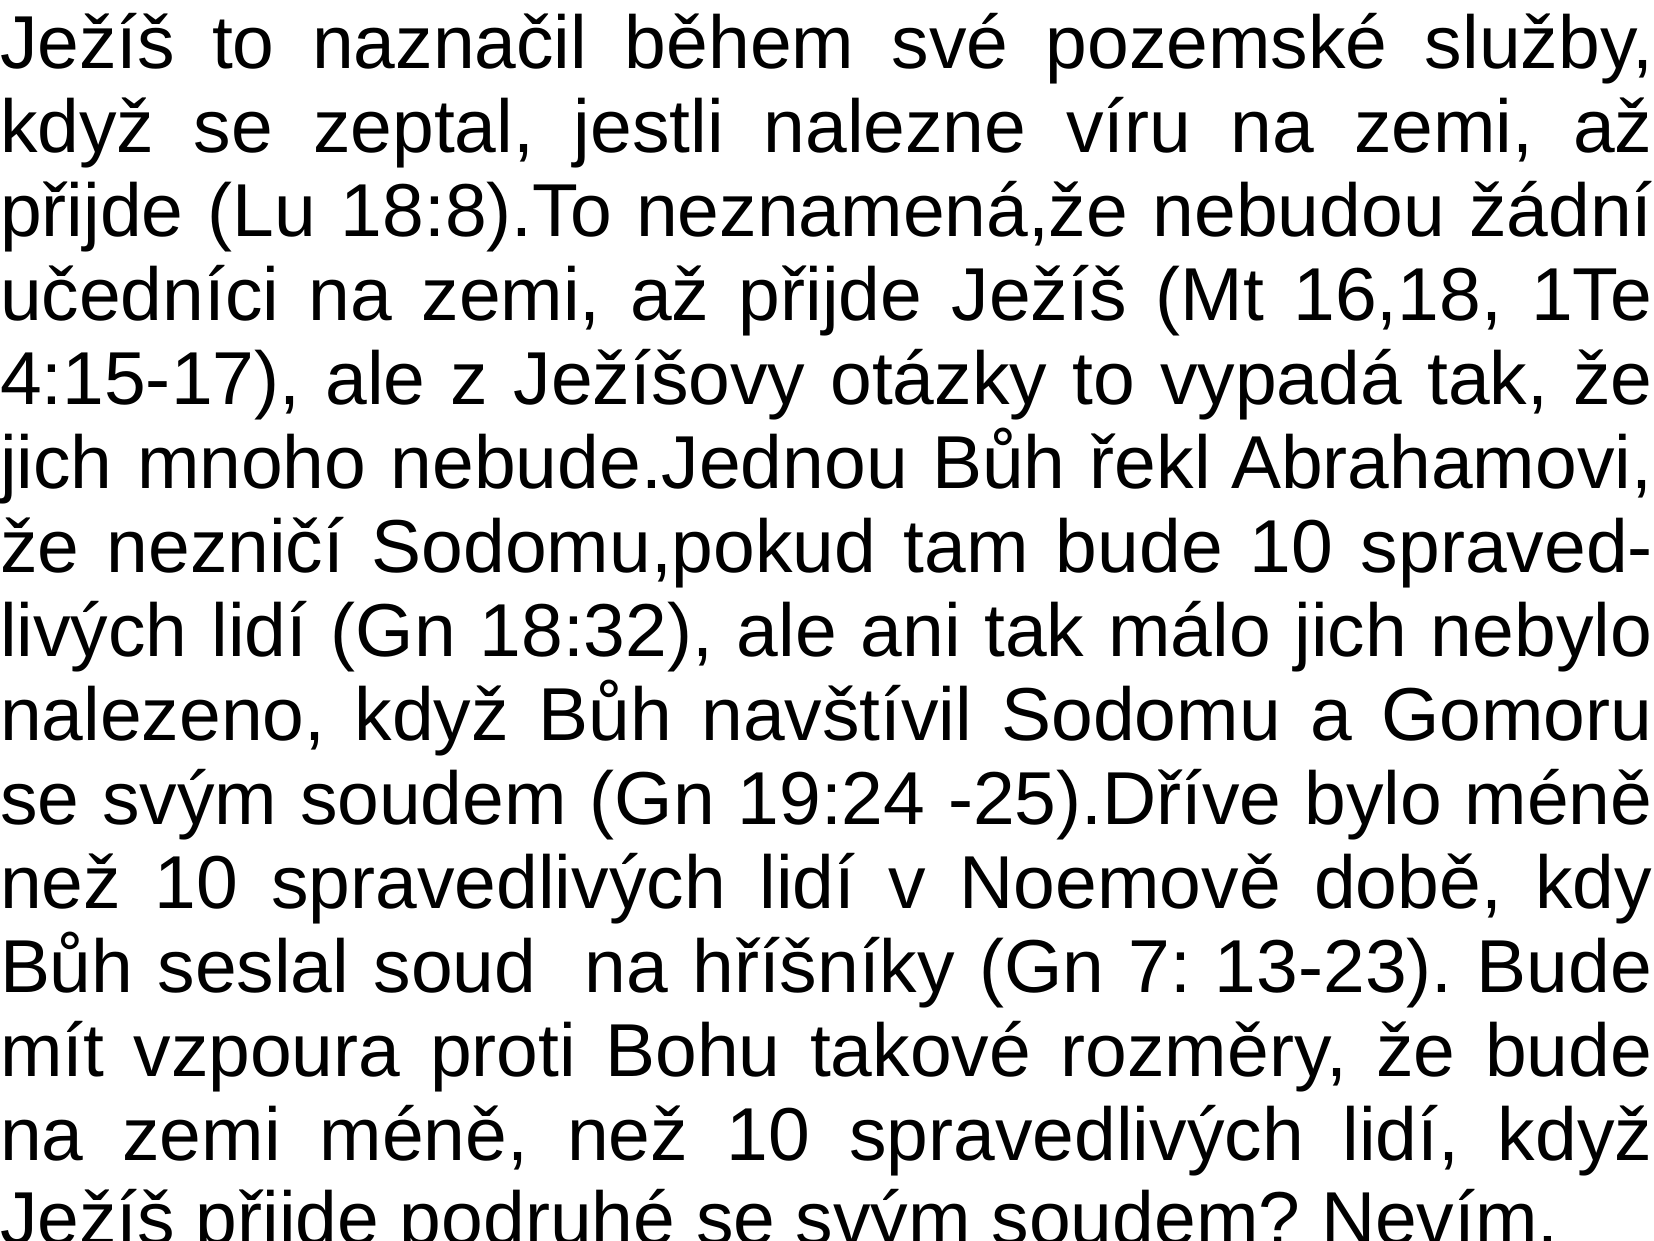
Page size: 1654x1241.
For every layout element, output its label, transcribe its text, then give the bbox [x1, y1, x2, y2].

subtitle Ježíš to naznačil během své pozemské služby, když se zeptal, jestli nalezne víru na zemi, až přijde (Lu 18:8).To neznamená,že nebudou žádní učedníci na zemi, až přijde Ježíš (Mt 16,18, 1Te 4:15-17), ale z Ježíšovy otázky to vypadá tak, že jich mnoho nebude.Jednou Bůh řekl Abrahamovi, že nezničí Sodomu,pokud tam bude 10 spraved-livých lidí (Gn 18:32), ale ani tak málo jich nebylo nalezeno, když Bůh navštívil Sodomu a Gomoru se svým soudem (Gn 19:24 -25).Dříve bylo méně než 10 spravedlivých lidí v Noemově době, kdy Bůh seslal soud na hříšníky (Gn 7: 13-23). Bude mít vzpoura proti Bohu takové rozměry, že bude na zemi méně, než 10 spravedlivých lidí, když Ježíš přijde podruhé se svým soudem? Nevím. [0, 0, 1654, 1241]
